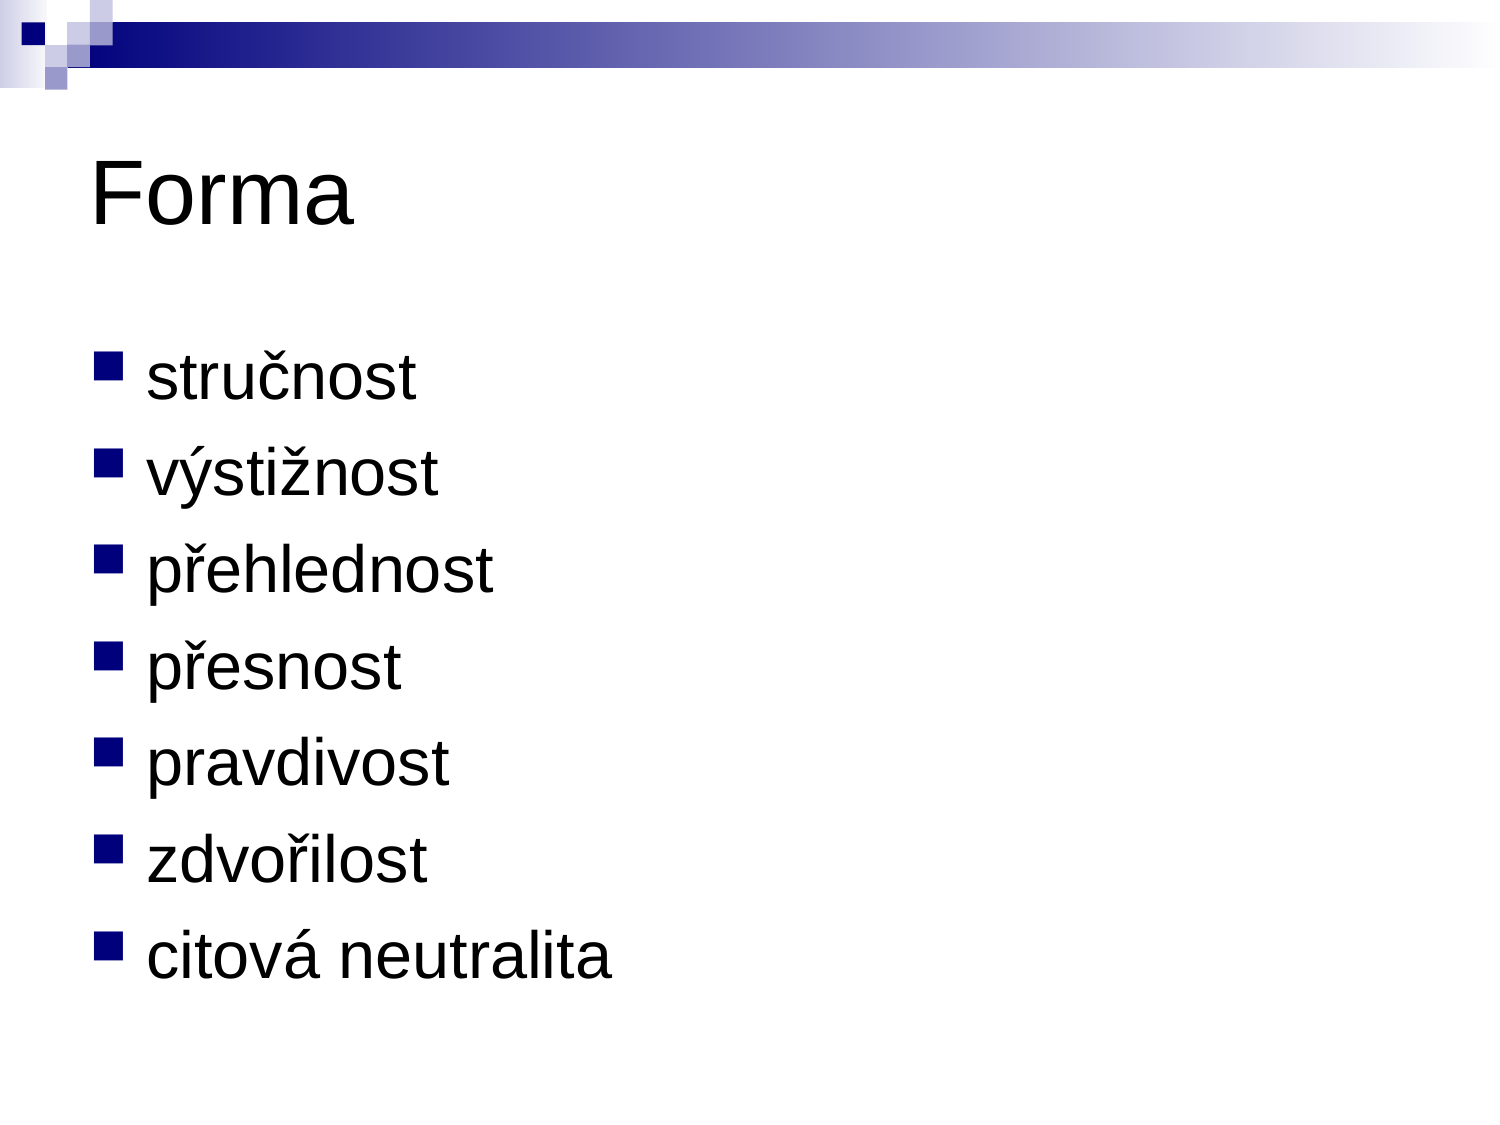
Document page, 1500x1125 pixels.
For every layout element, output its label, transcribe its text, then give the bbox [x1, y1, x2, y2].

title Forma [75, 75, 1426, 301]
list stručnost výstižnost přehlednost přesnost pravdivost zdvořilost citová neutralita [75, 324, 1426, 1000]
